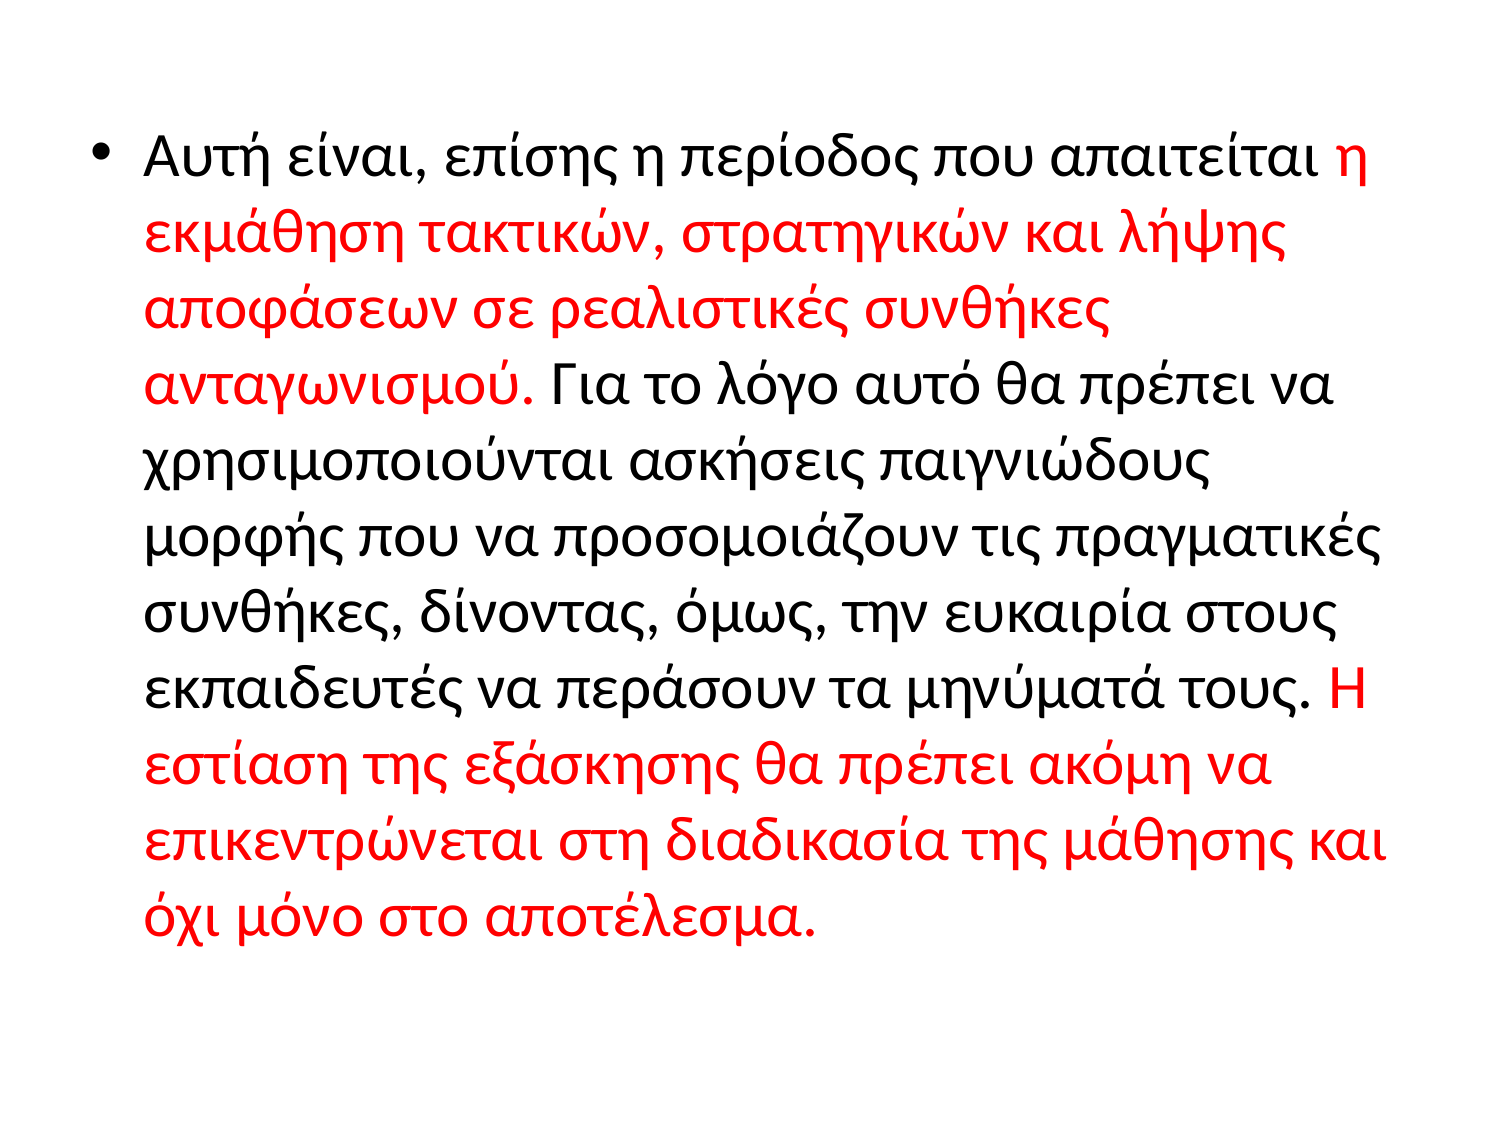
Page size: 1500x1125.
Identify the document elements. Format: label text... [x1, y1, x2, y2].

list Αυτή είναι, επίσης η περίοδος που απαιτείται η εκμάθηση τακτικών, στρατηγικών και λήψης αποφάσεων σε ρεαλιστικές συνθήκες ανταγωνισμού. Για το λόγο αυτό θα πρέπει να χρησιμοποιούνται ασκήσεις παιγνιώδους μορφής που να προσομοιάζουν τις πραγματικές συνθήκες, δίνοντας, όμως, την ευκαιρία στους εκπαιδευτές να περάσουν τα μηνύματά τους. Η εστίαση της εξάσκησης θα πρέπει ακόμη να επικεντρώνεται στη διαδικασία της μάθησης και όχι μόνο στο αποτέλεσμα. [75, 105, 1425, 1005]
